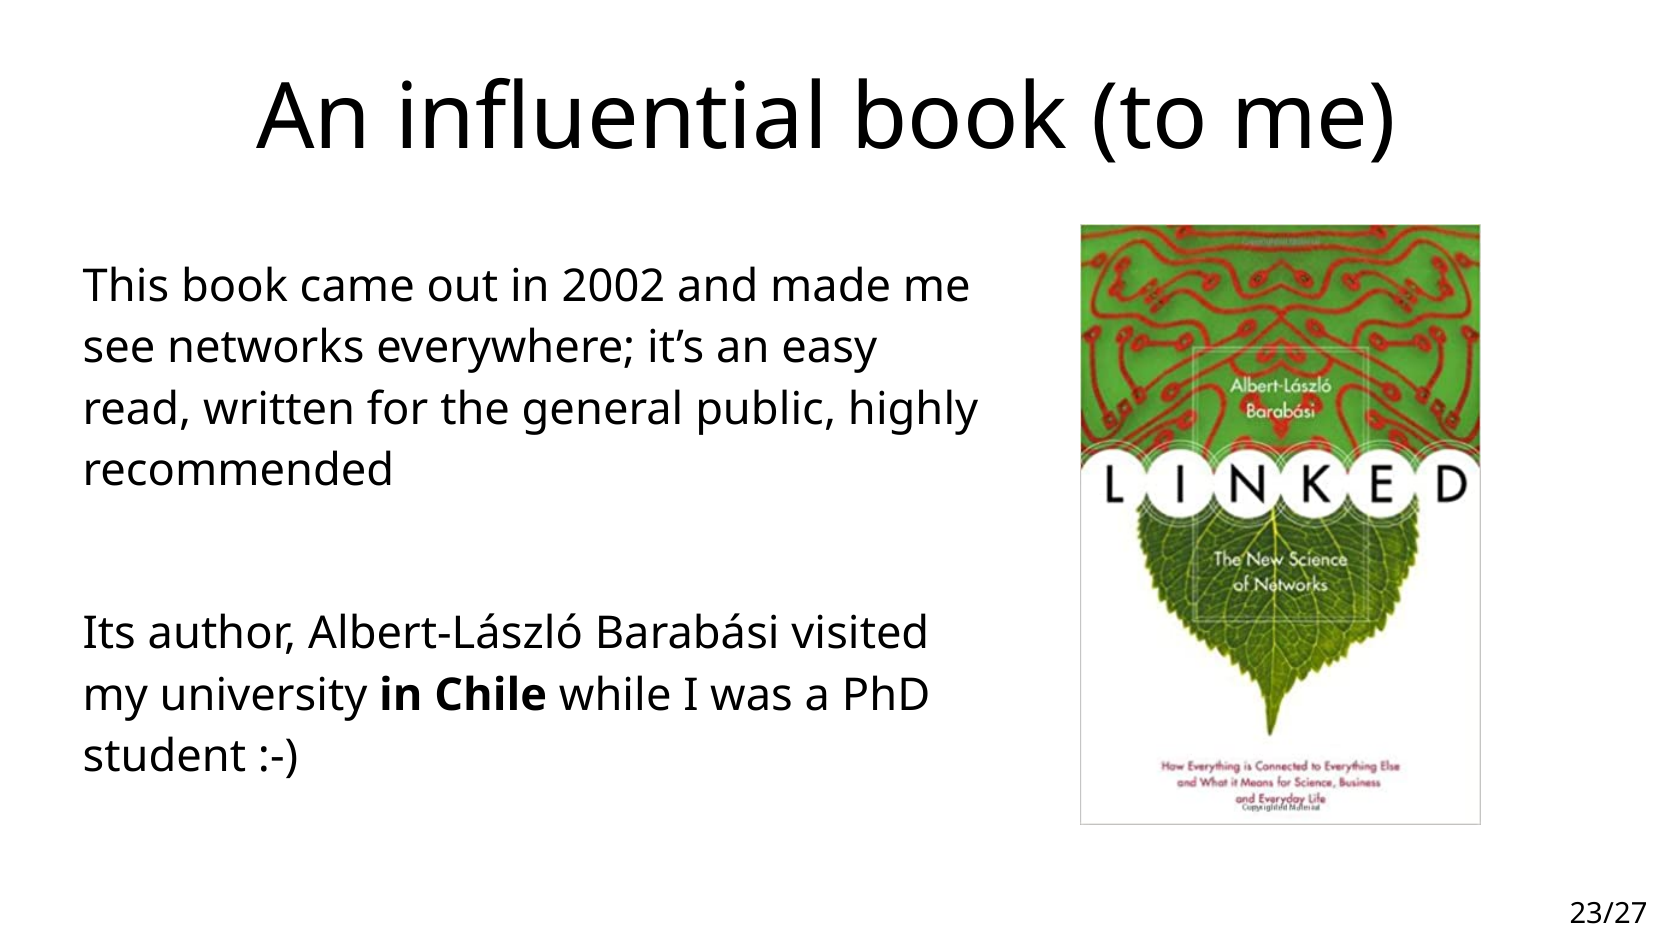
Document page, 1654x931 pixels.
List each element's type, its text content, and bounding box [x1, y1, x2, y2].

title An influential book (to me) [82, 1, 1571, 226]
picture [1080, 224, 1481, 826]
list This book came out in 2002 and made me see networks everywhere; it’s an easy read, written for the general public, highly recommended Its author, Albert-László Barabási visited my university in Chile while I was a PhD student :-) [82, 253, 991, 793]
